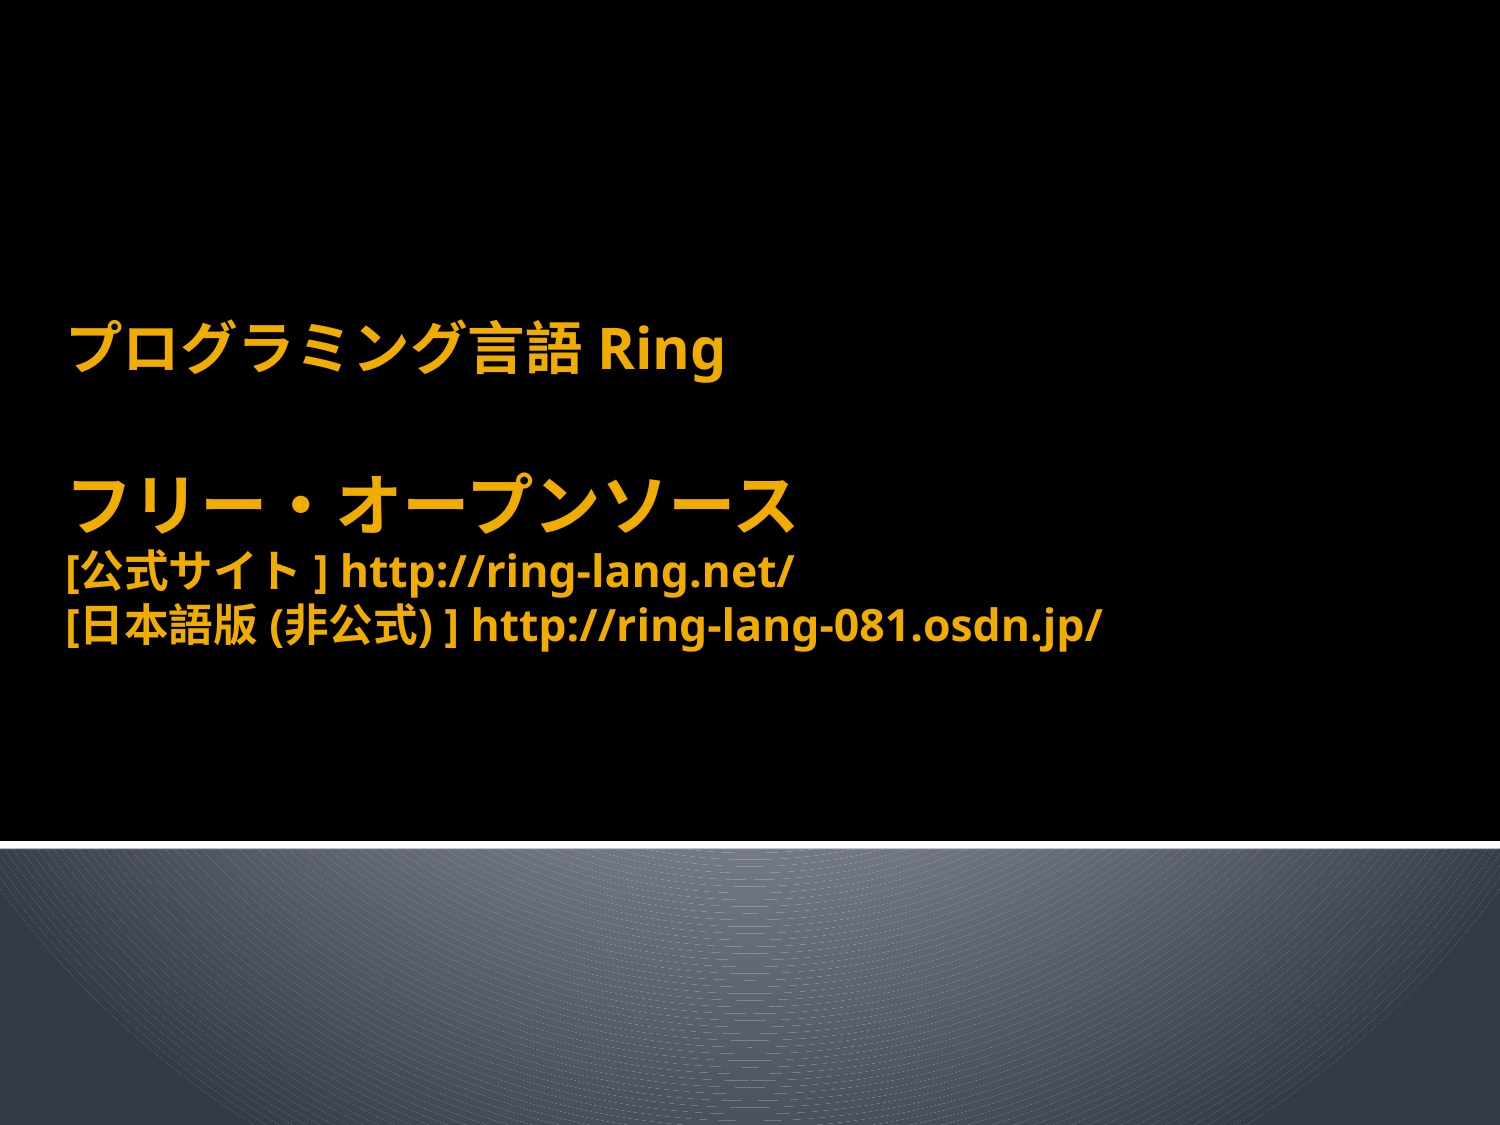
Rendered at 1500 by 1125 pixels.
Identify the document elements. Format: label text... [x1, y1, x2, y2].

title プログラミング言語 Ring フリー・オープンソース [公式サイト ] http://ring-lang.net/ [日本語版 (非公式) ] http://ring-lang-081.osdn.jp/ [50, 312, 1400, 816]
